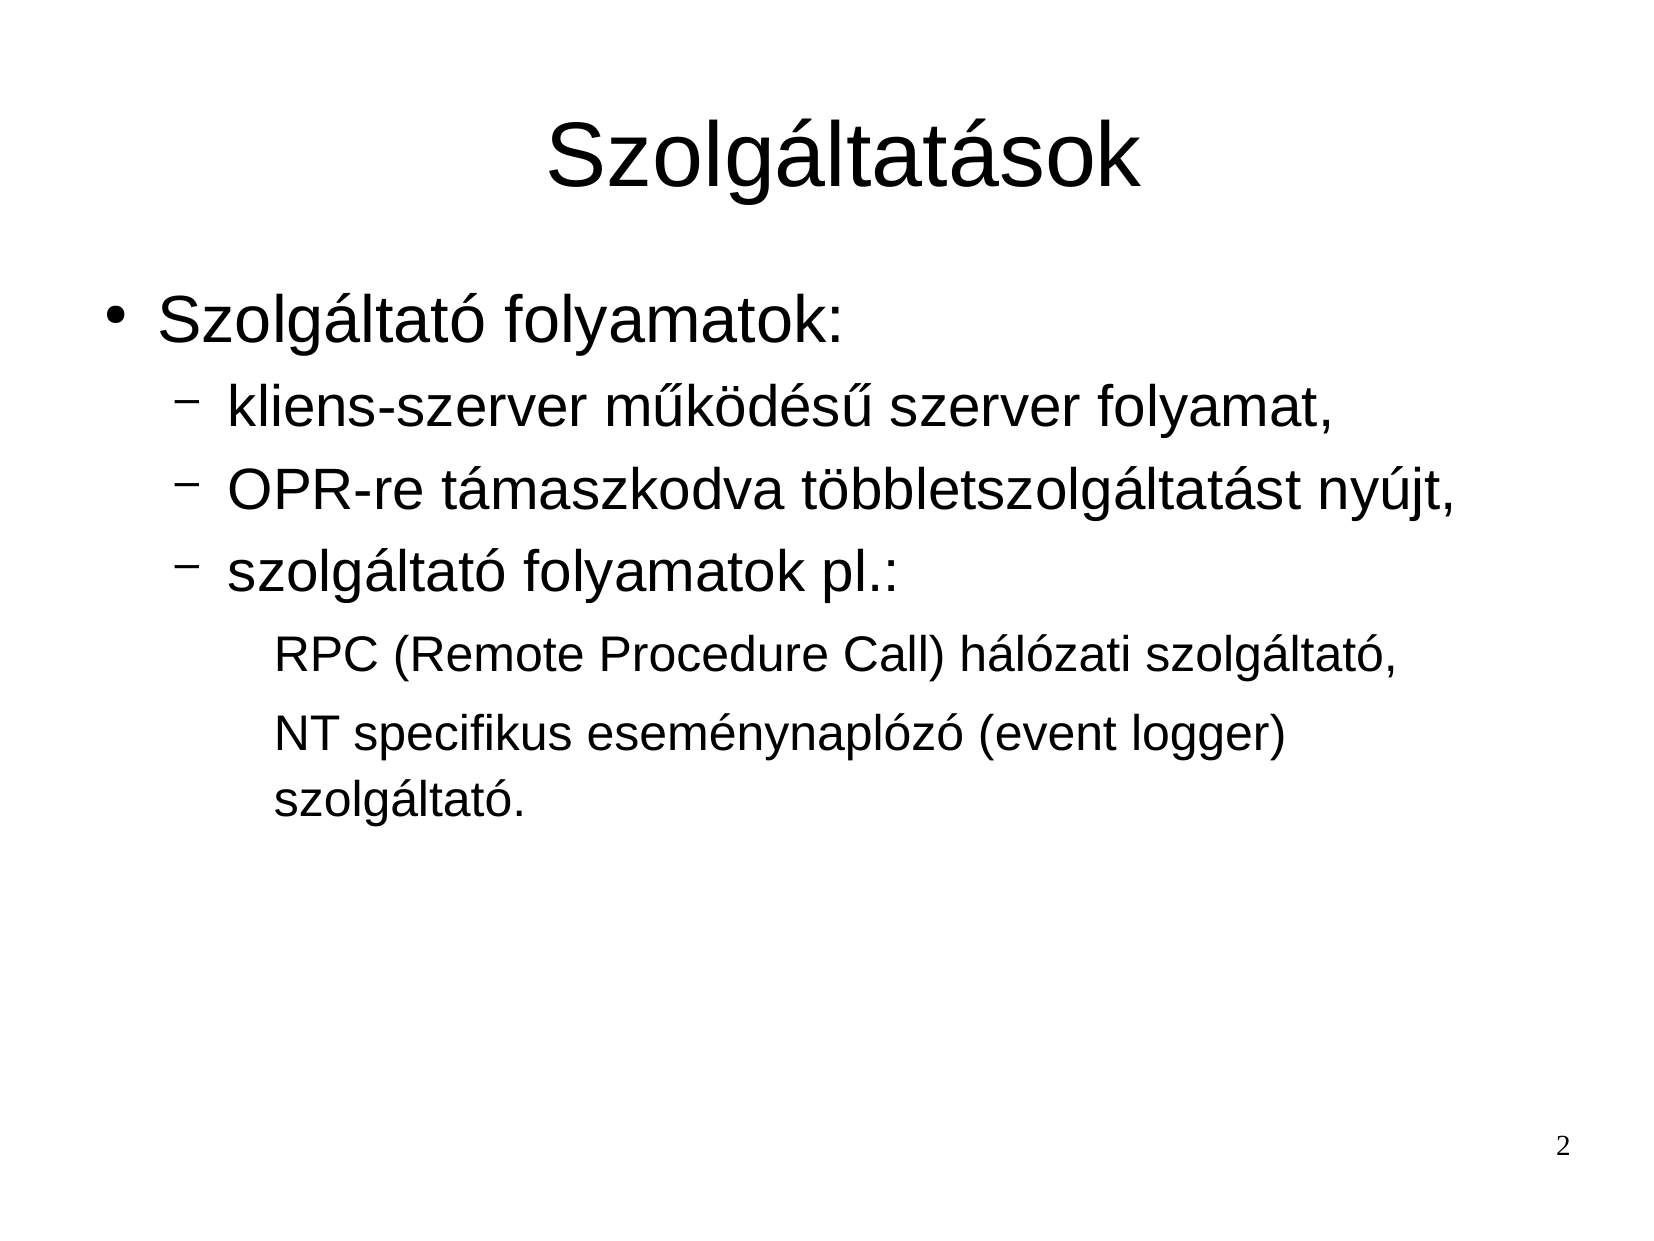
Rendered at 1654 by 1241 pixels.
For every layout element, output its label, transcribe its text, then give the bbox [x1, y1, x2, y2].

title Szolgáltatások [123, 46, 1530, 254]
list Szolgáltató folyamatok: kliens-szerver működésű szerver folyamat, OPR-re támaszkodva többletszolgáltatást nyújt, szolgáltató folyamatok pl.: RPC (Remote Procedure Call) hálózati szolgáltató, NT specifikus eseménynaplózó (event logger) szolgáltató. [71, 268, 1477, 1102]
